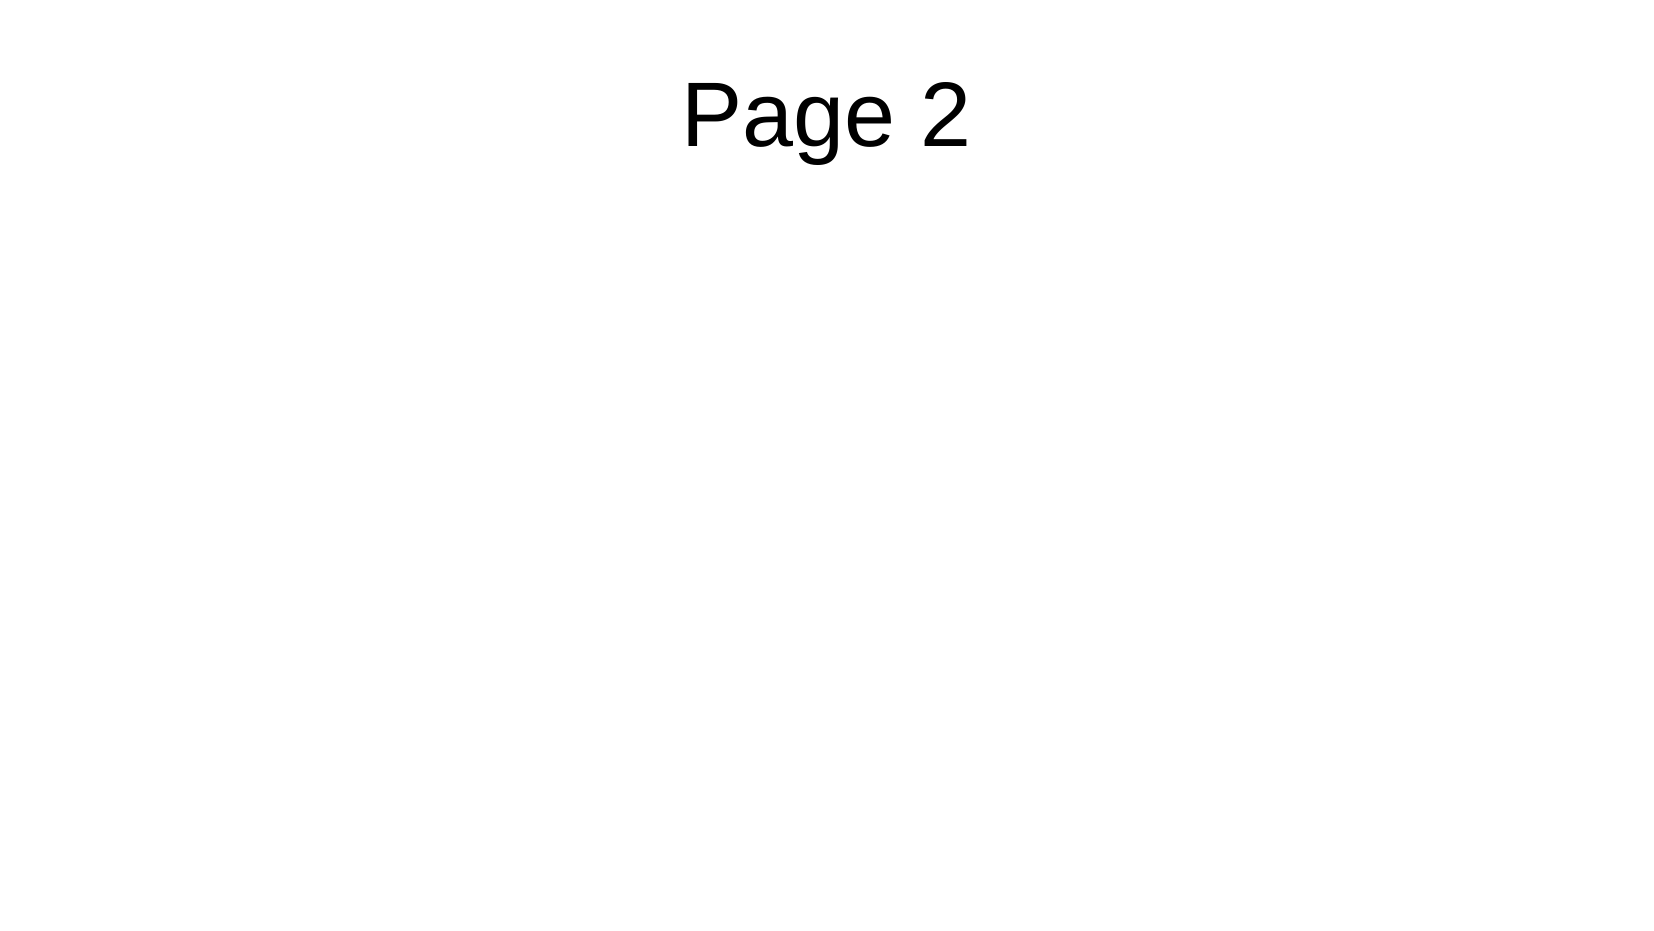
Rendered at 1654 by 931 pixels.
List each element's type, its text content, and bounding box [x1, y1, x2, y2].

title Page 2 [82, 37, 1571, 193]
